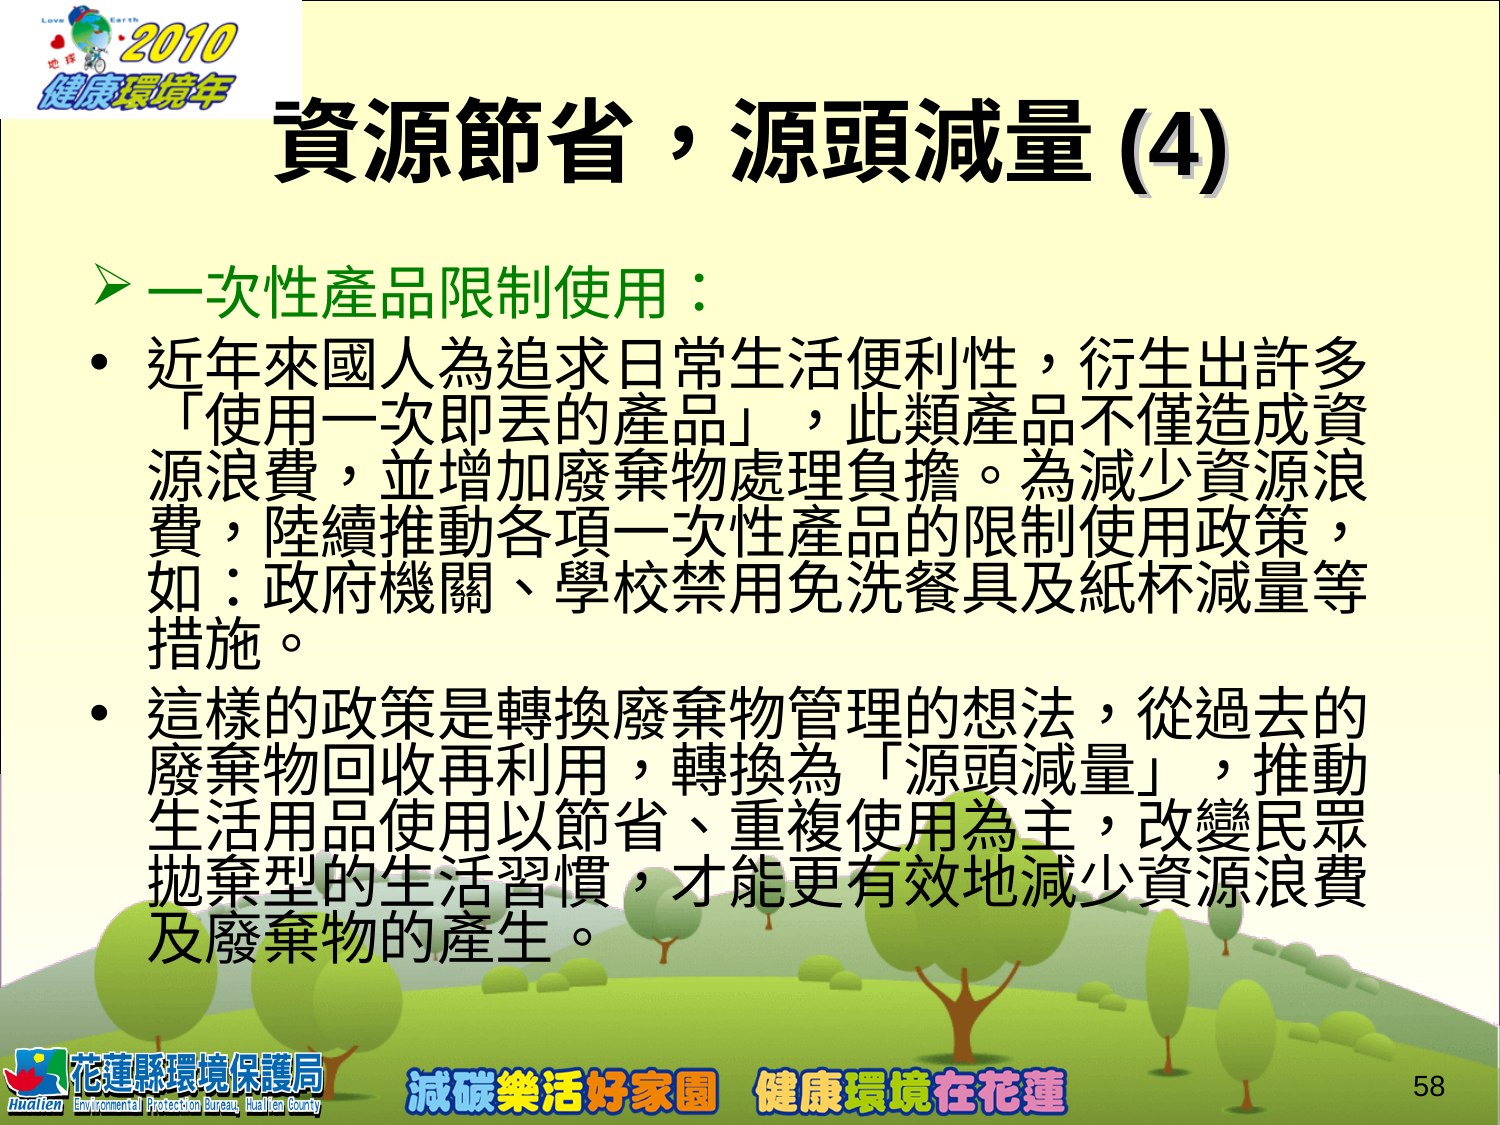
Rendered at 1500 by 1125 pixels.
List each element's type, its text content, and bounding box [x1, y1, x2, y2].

picture [0, 774, 1500, 1125]
title 資源節省，源頭減量(4) [75, 45, 1426, 233]
list 一次性產品限制使用： 近年來國人為追求日常生活便利性，衍生出許多「使用一次即丟的產品」，此類產品不僅造成資源浪費，並增加廢棄物處理負擔。為減少資源浪費，陸續推動各項一次性產品的限制使用政策，如：政府機關、學校禁用免洗餐具及紙杯減量等措施。 這樣的政策是轉換廢棄物管理的想法，從過去的廢棄物回收再利用，轉換為「源頭減量」，推動生活用品使用以節省、重複使用為主，改變民眾拋棄型的生活習慣，才能更有效地減少資源浪費及廢棄物的產生。 [75, 262, 1426, 1005]
picture [0, 0, 302, 119]
